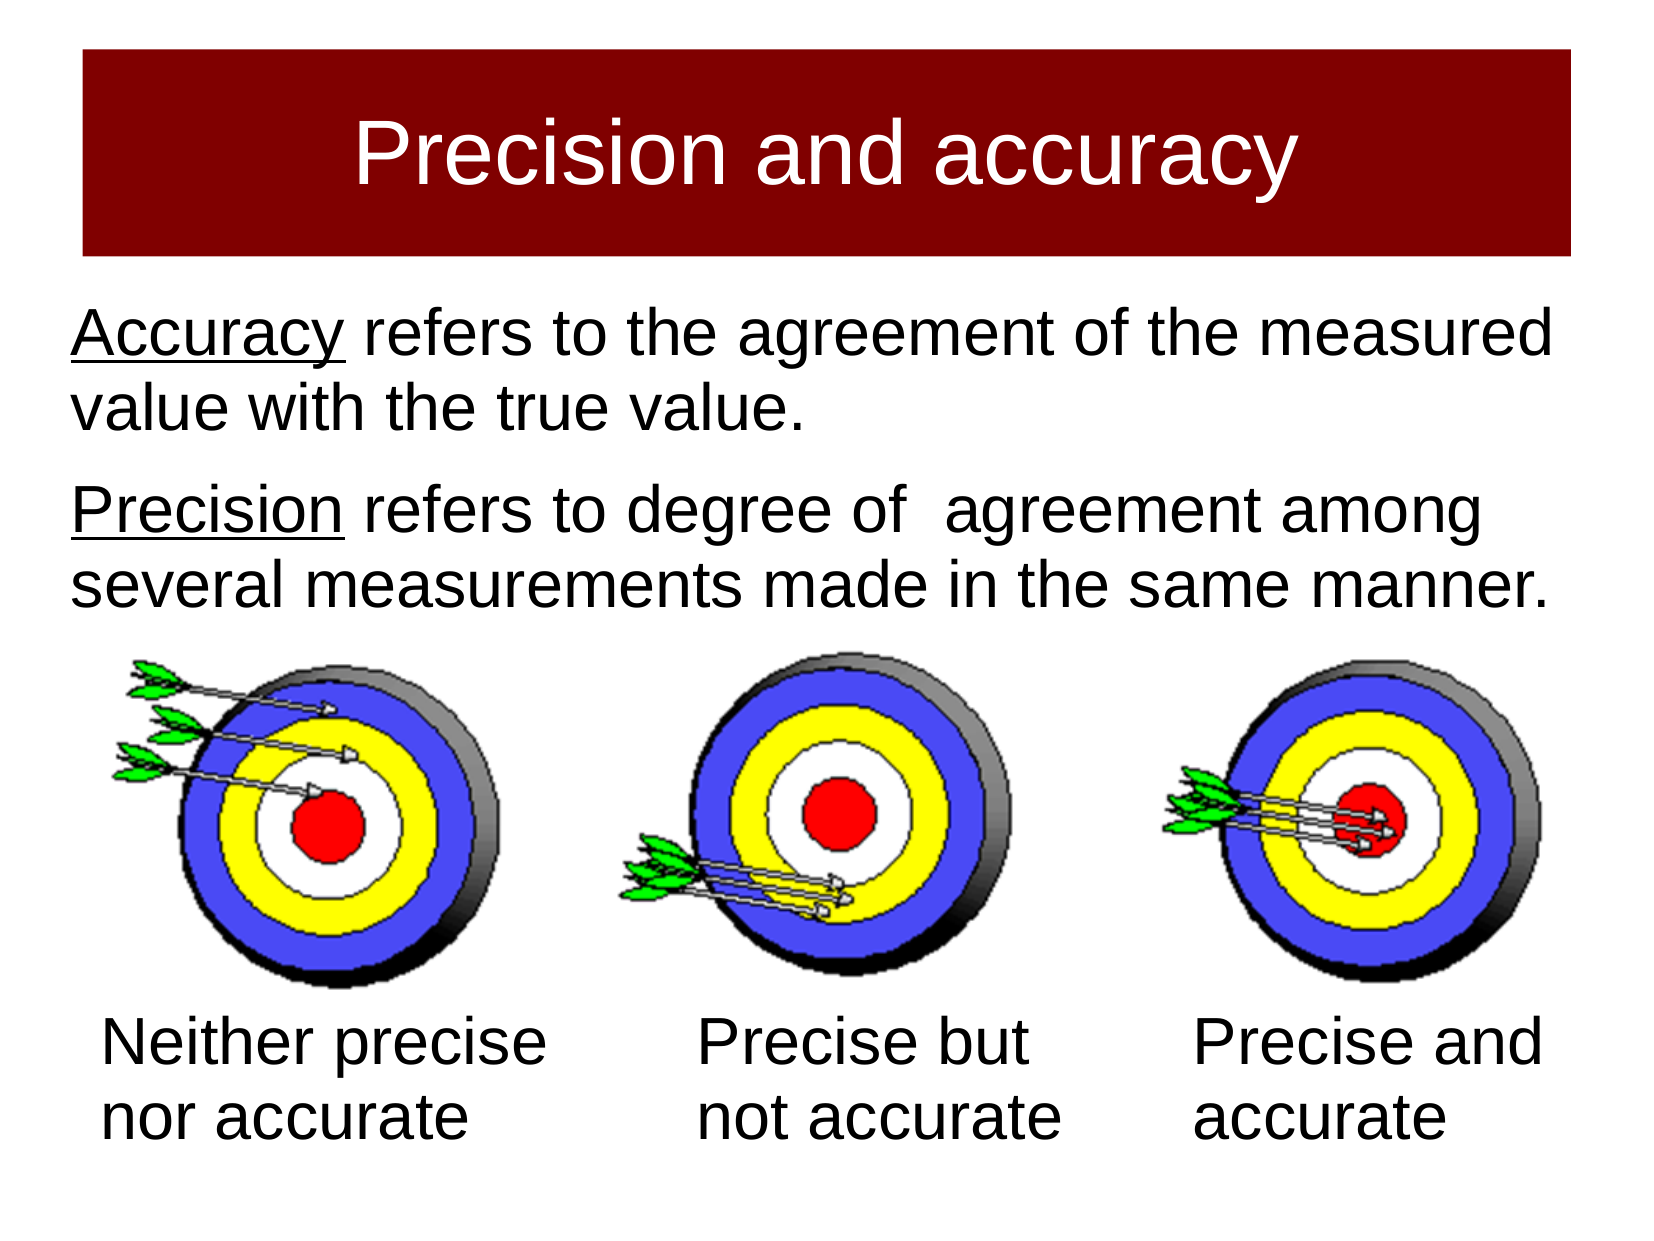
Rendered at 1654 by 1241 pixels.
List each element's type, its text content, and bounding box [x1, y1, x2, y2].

list Precise and accurate [1122, 1003, 1565, 1182]
title Precision and accuracy [82, 49, 1571, 257]
list Neither precise nor accurate [29, 1003, 562, 1211]
list Precision refers to degree of agreement among several measurements made in the same manner. [0, 472, 1625, 650]
list Accuracy refers to the agreement of the measured value with the true value. [0, 295, 1625, 472]
picture [88, 638, 517, 1003]
picture [596, 637, 1033, 1001]
picture [1144, 641, 1565, 1003]
list Precise but not accurate [625, 1003, 1069, 1182]
